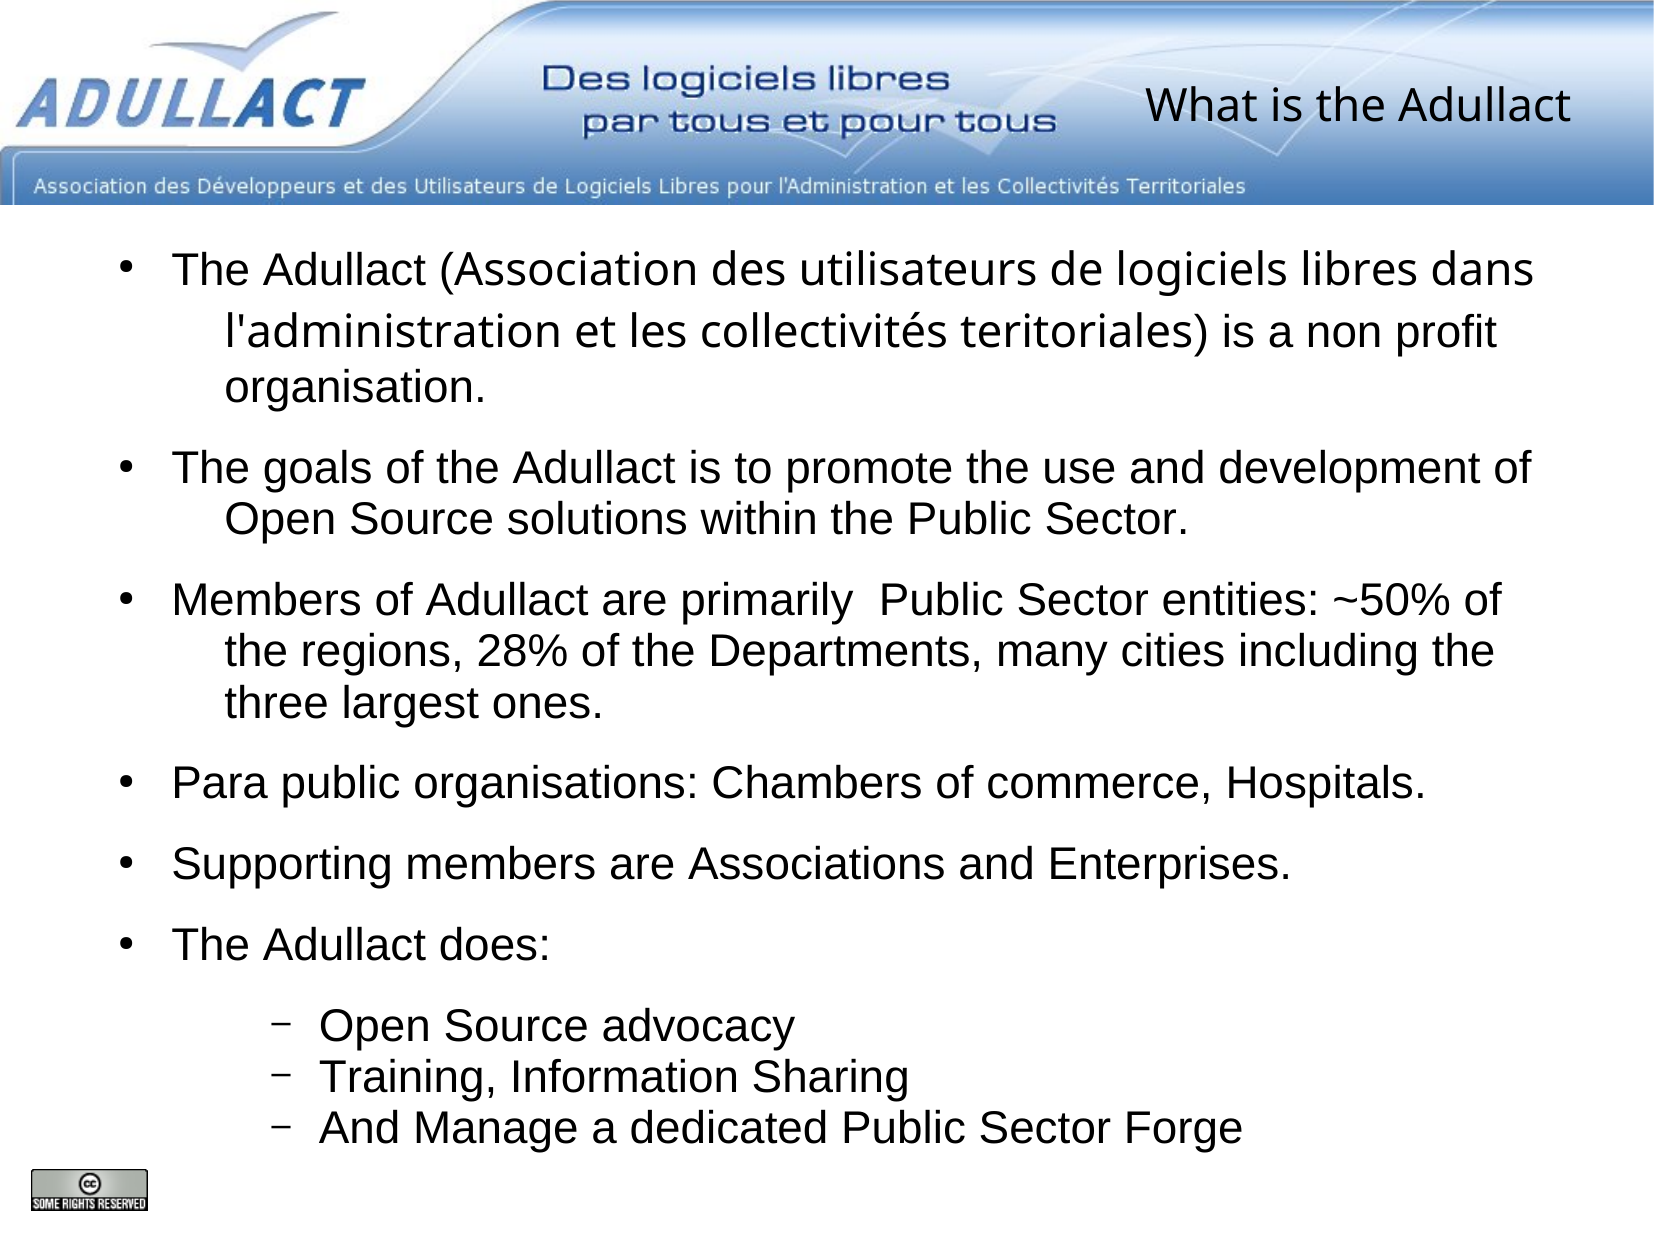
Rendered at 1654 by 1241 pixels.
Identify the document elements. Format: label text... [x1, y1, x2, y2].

title What is the Adullact [1092, 36, 1625, 170]
list The Adullact (Association des utilisateurs de logiciels libres dans l'administration et les collectivités teritoriales) is a non profit organisation. The goals of the Adullact is to promote the use and development of Open Source solutions within the Public Sector. Members of Adullact are primarily Public Sector entities: ~50% of the regions, 28% of the Departments, many cities including the three largest ones. Para public organisations: Chambers of commerce, Hospitals. Supporting members are Associations and Enterprises. The Adullact does: Open Source advocacy Training, Information Sharing And Manage a dedicated Public Sector Forge [82, 236, 1571, 1171]
picture [0, 0, 1654, 205]
picture [31, 1169, 148, 1211]
